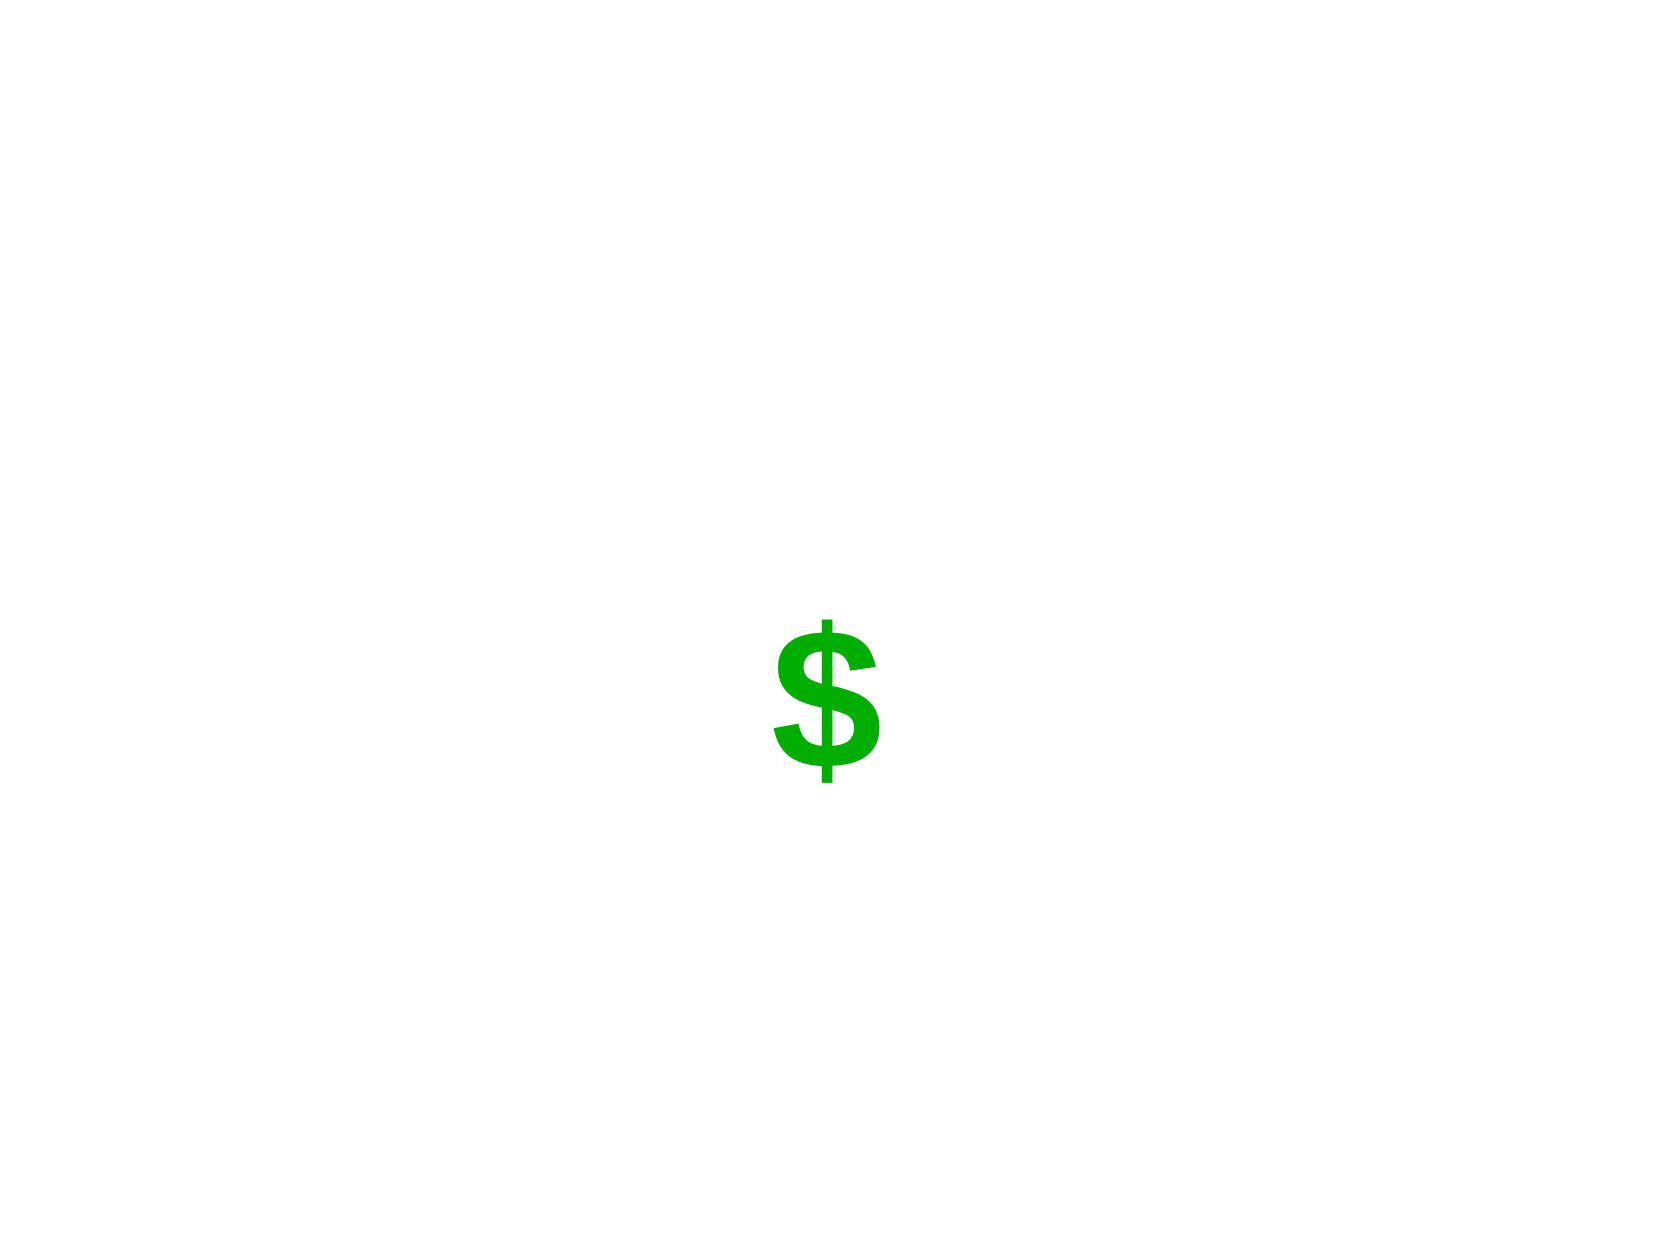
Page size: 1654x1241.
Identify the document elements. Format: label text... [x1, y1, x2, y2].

subtitle $ [82, 297, 1571, 1102]
